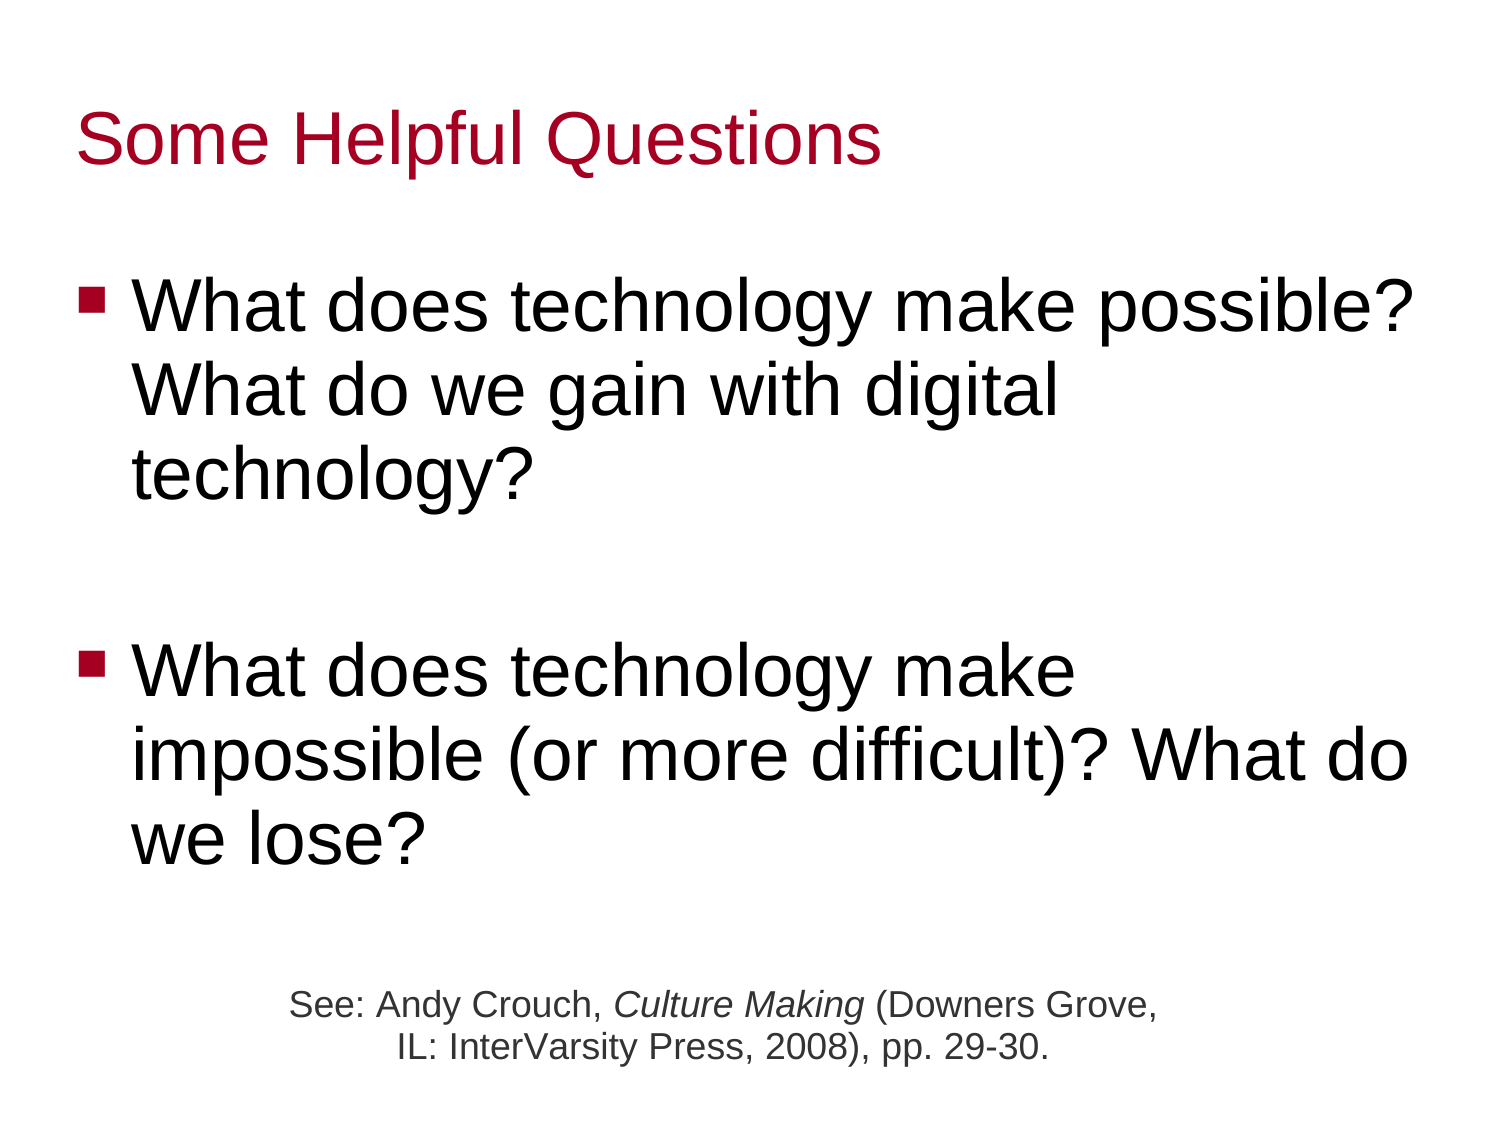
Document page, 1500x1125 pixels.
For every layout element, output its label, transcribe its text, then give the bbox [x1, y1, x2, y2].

title Some Helpful Questions [75, 44, 1425, 233]
text_box See: Andy Crouch, Culture Making (Downers Grove, IL: InterVarsity Press, 2008), pp. 29-30. [265, 976, 1182, 1076]
list What does technology make possible? What do we gain with digital technology? What does technology make impossible (or more difficult)? What do we lose? [75, 263, 1425, 945]
